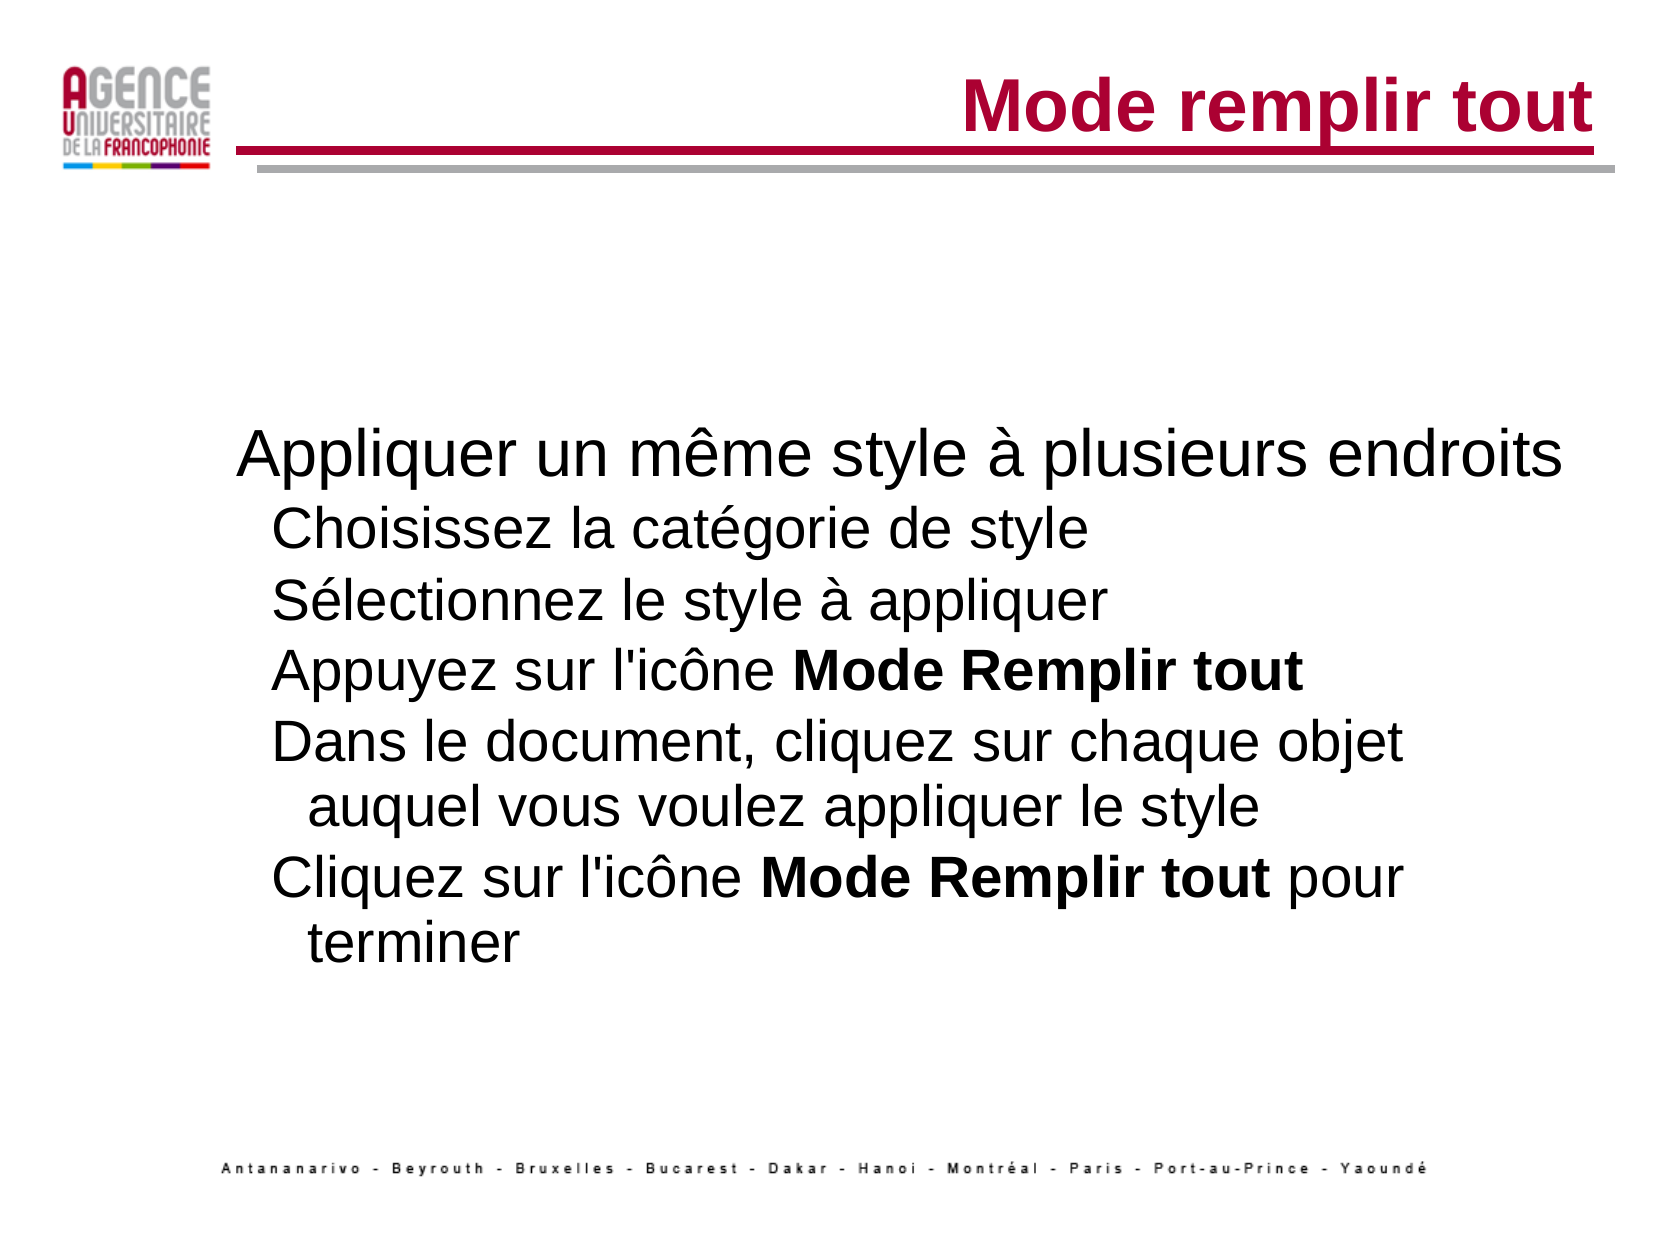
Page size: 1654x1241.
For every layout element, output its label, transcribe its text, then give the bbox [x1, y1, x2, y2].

picture [29, 29, 1625, 1241]
list Appliquer un même style à plusieurs endroits Choisissez la catégorie de style Sélectionnez le style à appliquer Appuyez sur l'icône Mode Remplir tout Dans le document, cliquez sur chaque objet auquel vous voulez appliquer le style Cliquez sur l'icône Mode Remplir tout pour terminer [236, 241, 1595, 1150]
title Mode remplir tout [236, 59, 1595, 151]
